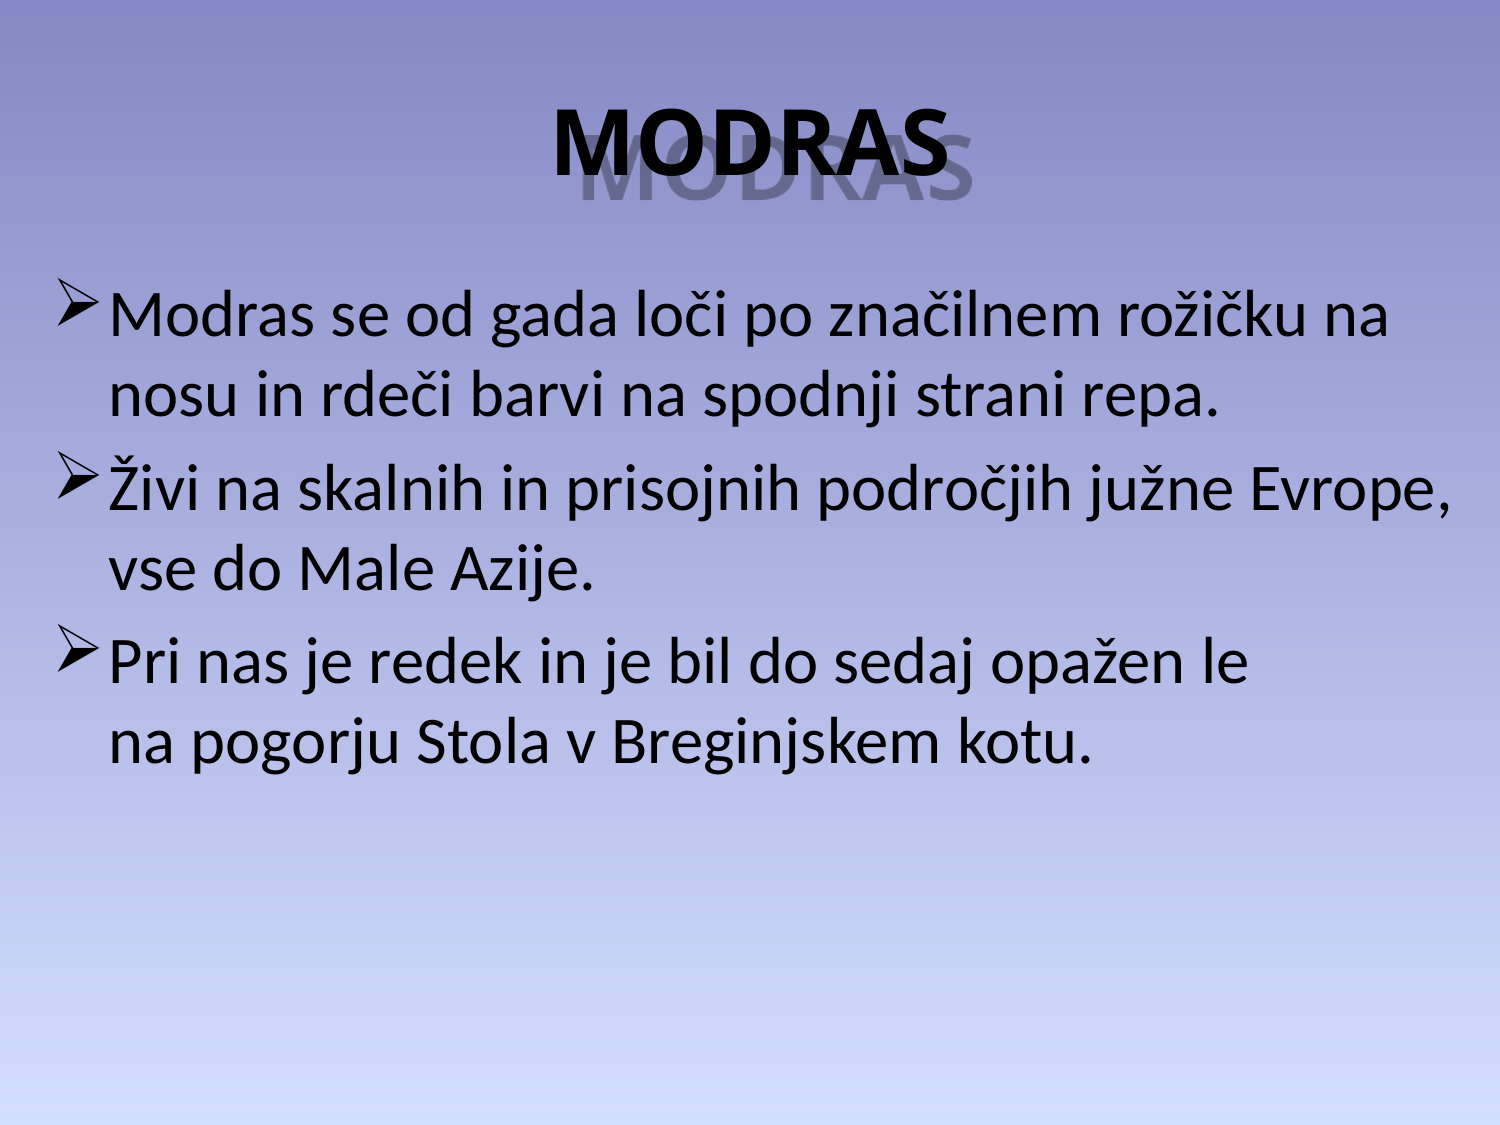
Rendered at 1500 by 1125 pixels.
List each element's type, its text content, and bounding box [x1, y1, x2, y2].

title MODRAS [75, 45, 1425, 233]
list Modras se od gada loči po značilnem rožičku na nosu in rdeči barvi na spodnji strani repa. Živi na skalnih in prisojnih področjih južne Evrope, vse do Male Azije. Pri nas je redek in je bil do sedaj opažen le na pogorju Stola v Breginjskem kotu. [37, 262, 1500, 1005]
